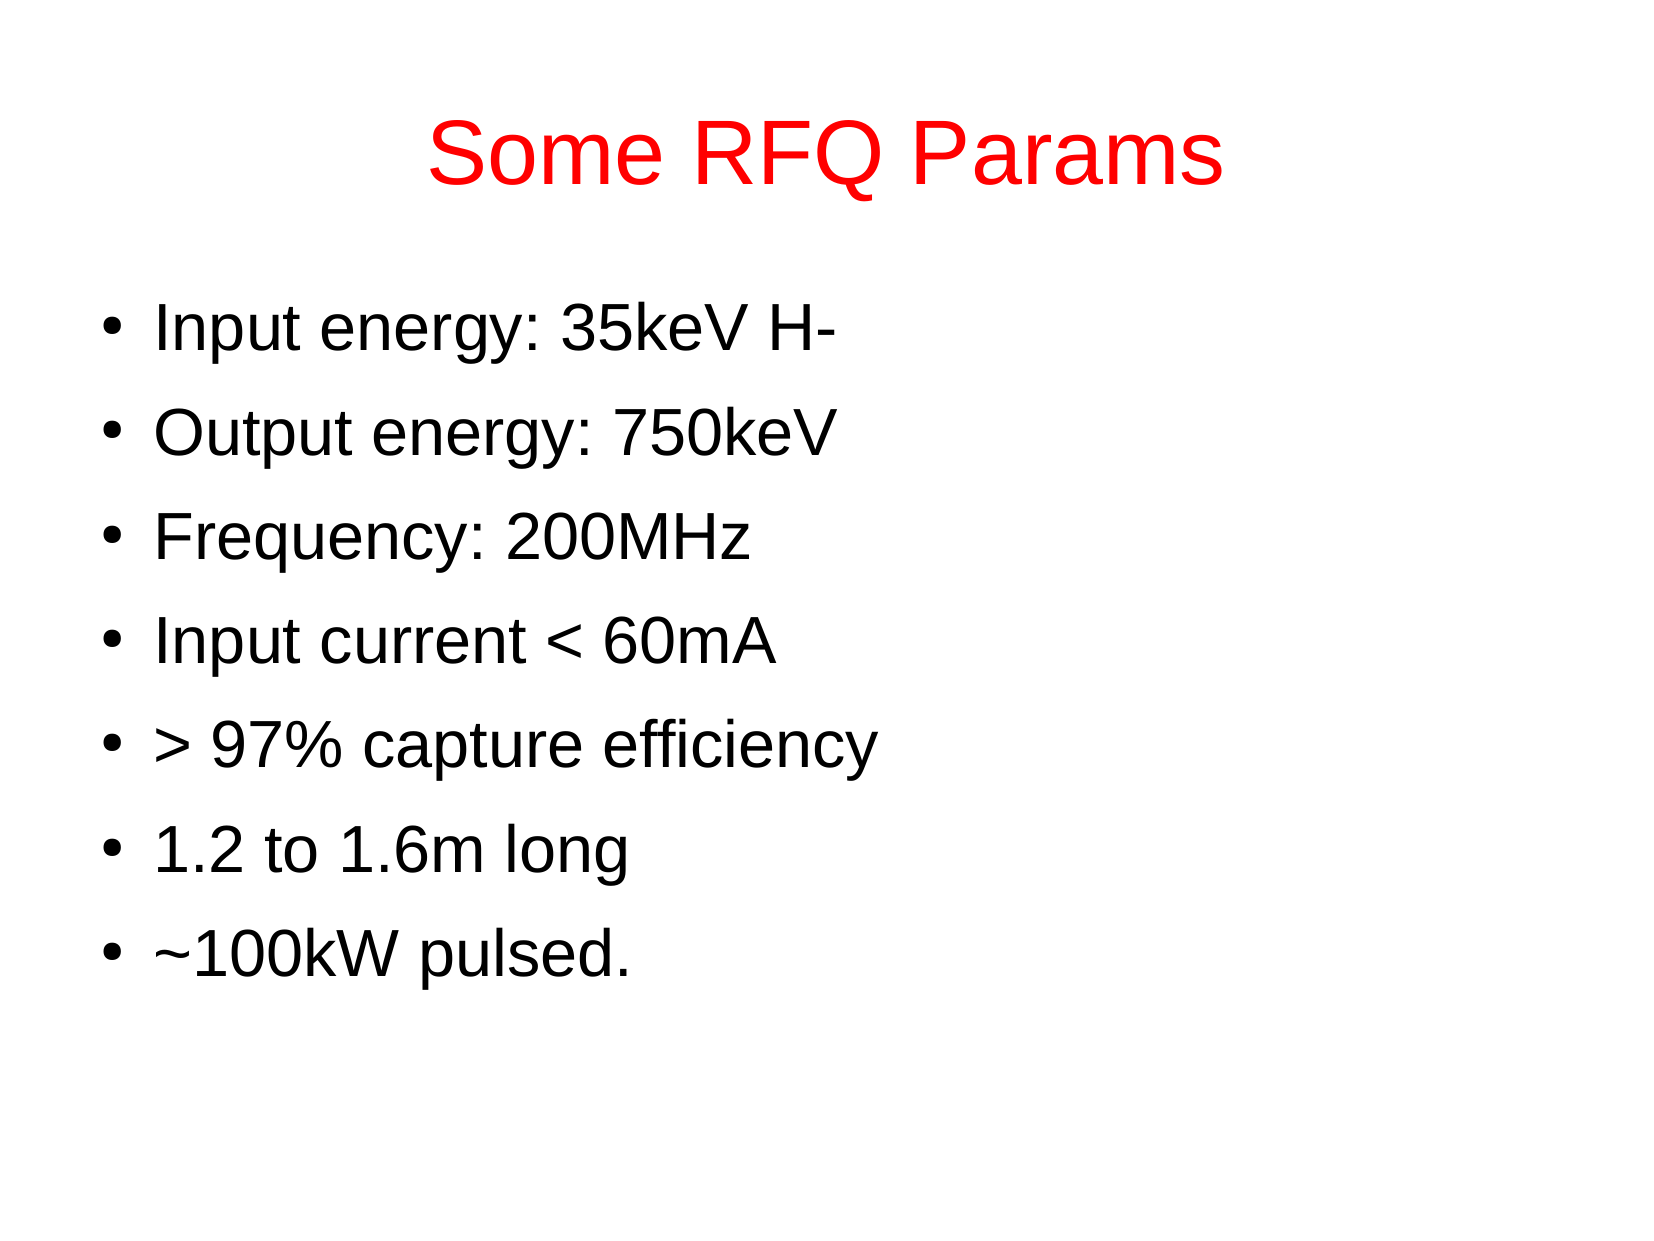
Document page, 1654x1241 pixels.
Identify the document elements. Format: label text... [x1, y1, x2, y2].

list Input energy: 35keV H- Output energy: 750keV Frequency: 200MHz Input current < 60mA > 97% capture efficiency 1.2 to 1.6m long ~100kW pulsed. [82, 290, 1571, 1094]
title Some RFQ Params [82, 56, 1571, 250]
